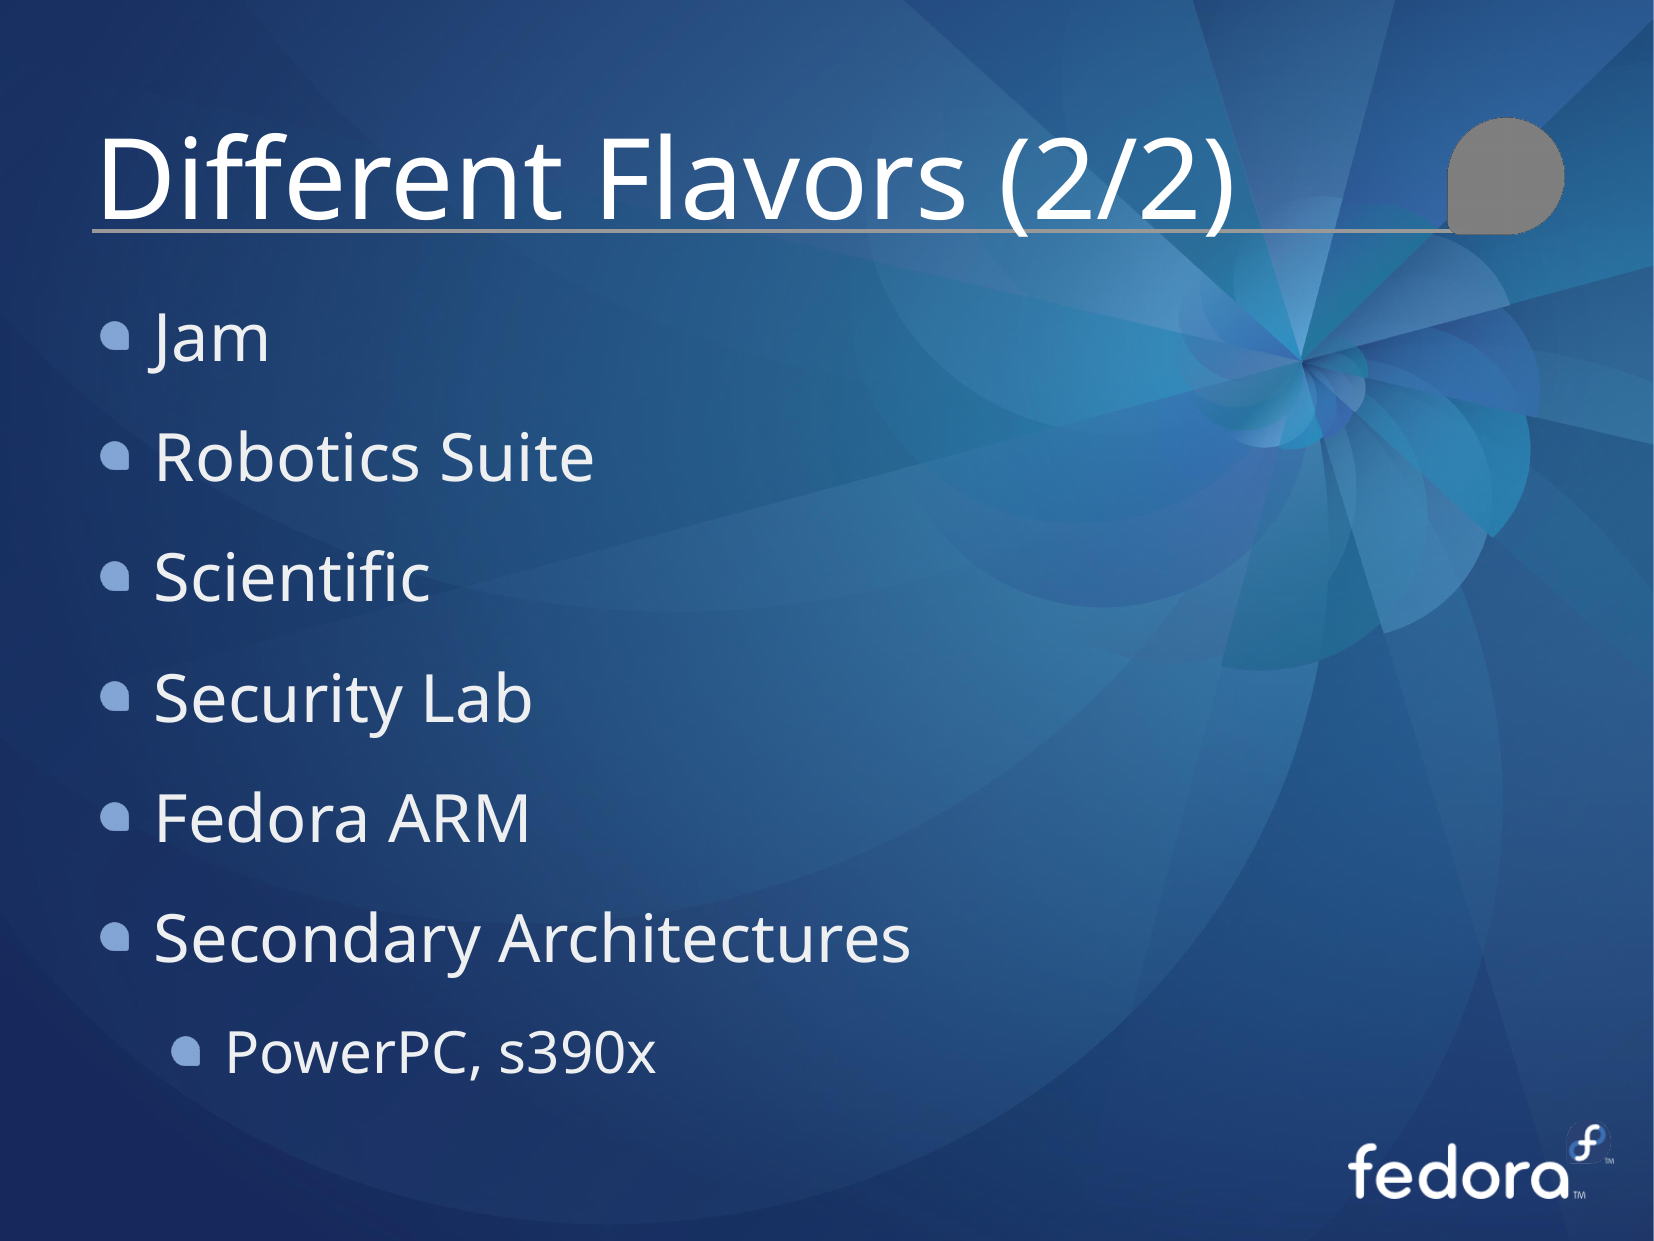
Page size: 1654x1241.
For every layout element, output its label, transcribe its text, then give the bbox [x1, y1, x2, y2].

title Different Flavors (2/2) [94, 100, 1426, 251]
picture [0, 0, 1654, 1241]
list Jam Robotics Suite Scientific Security Lab Fedora ARM Secondary Architectures PowerPC, s390x [82, 290, 1571, 1094]
